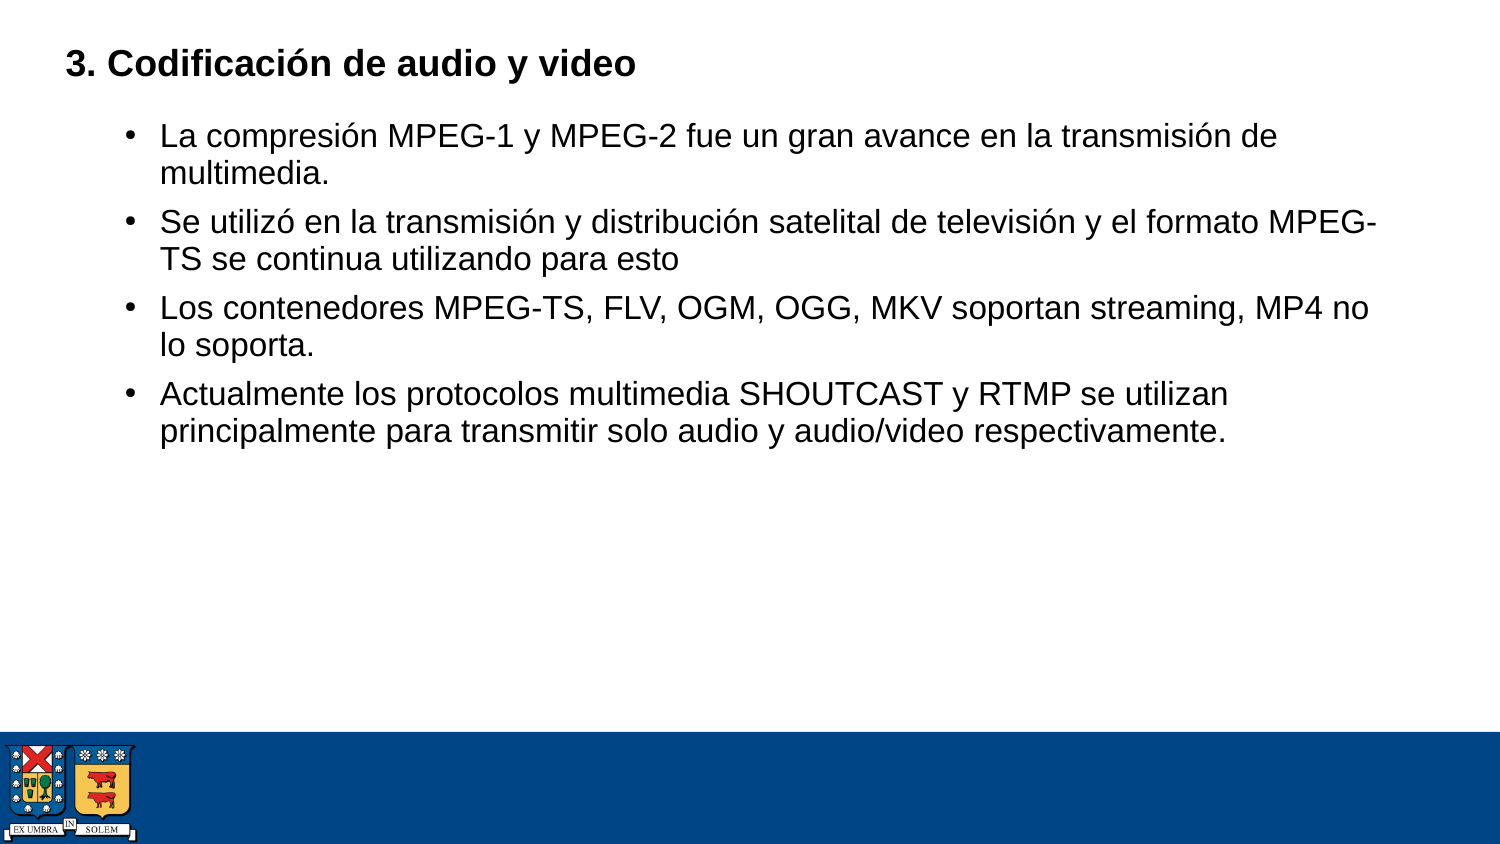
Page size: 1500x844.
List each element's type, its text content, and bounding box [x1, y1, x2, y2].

text_box 3. Codificación de audio y video La compresión MPEG-1 y MPEG-2 fue un gran avance en la transmisión de multimedia. Se utilizó en la transmisión y distribución satelital de televisión y el formato MPEG-TS se continua utilizando para esto Los contenedores MPEG-TS, FLV, OGM, OGG, MKV soportan streaming, MP4 no lo soporta. Actualmente los protocolos multimedia SHOUTCAST y RTMP se utilizan principalmente para transmitir solo audio y audio/video respectivamente. [50, 35, 1418, 686]
picture [2, 732, 139, 844]
